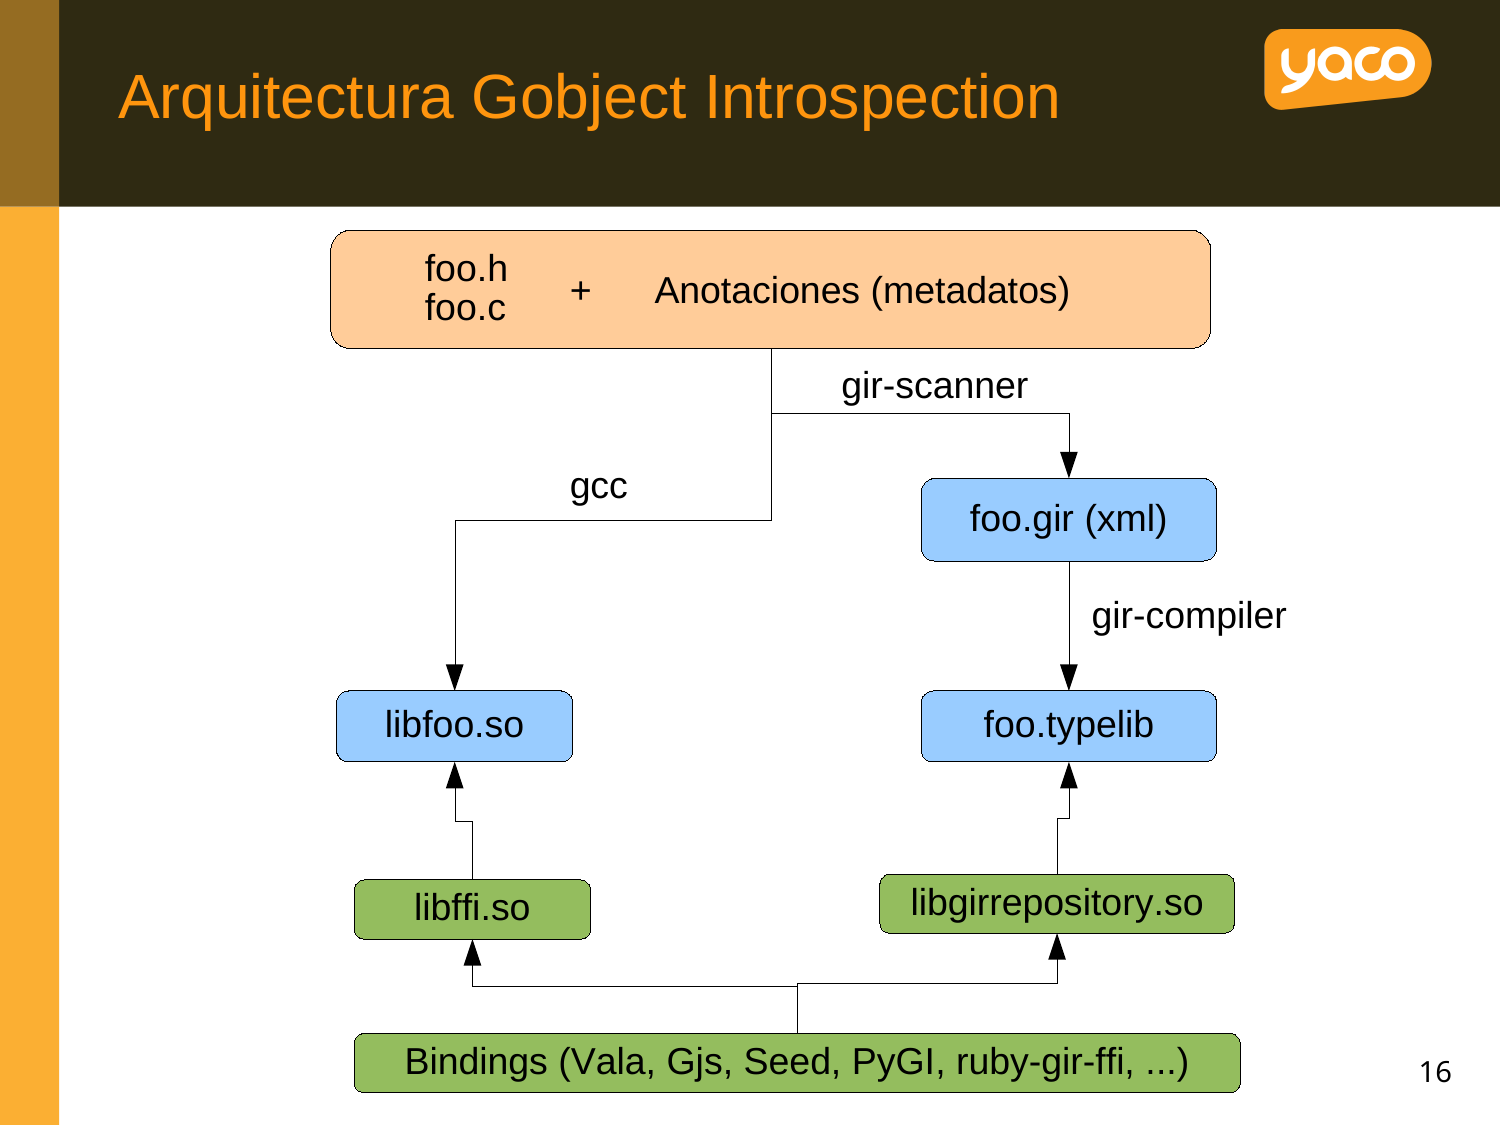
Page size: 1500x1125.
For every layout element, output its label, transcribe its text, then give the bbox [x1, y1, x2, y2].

text_box gir-scanner [826, 360, 1045, 413]
title Arquitectura Gobject Introspection [118, 5, 1169, 193]
text_box foo.typelib [921, 690, 1217, 762]
text_box foo.gir (xml) [921, 478, 1217, 562]
text_box + Anotaciones (metadatos) [555, 265, 1088, 323]
text_box gir-scanner [826, 414, 1045, 418]
text_box Bindings (Vala, Gjs, Seed, PyGI, ruby-gir-ffi, ...) [354, 1033, 1241, 1093]
text_box libfoo.so [336, 690, 573, 762]
text_box libgirrepository.so [879, 874, 1235, 934]
text_box foo.h foo.c [330, 230, 1211, 349]
text_box gir-compiler [1076, 590, 1304, 648]
text_box libffi.so [354, 879, 591, 940]
picture [1263, 29, 1433, 110]
text_box gcc [555, 460, 643, 518]
